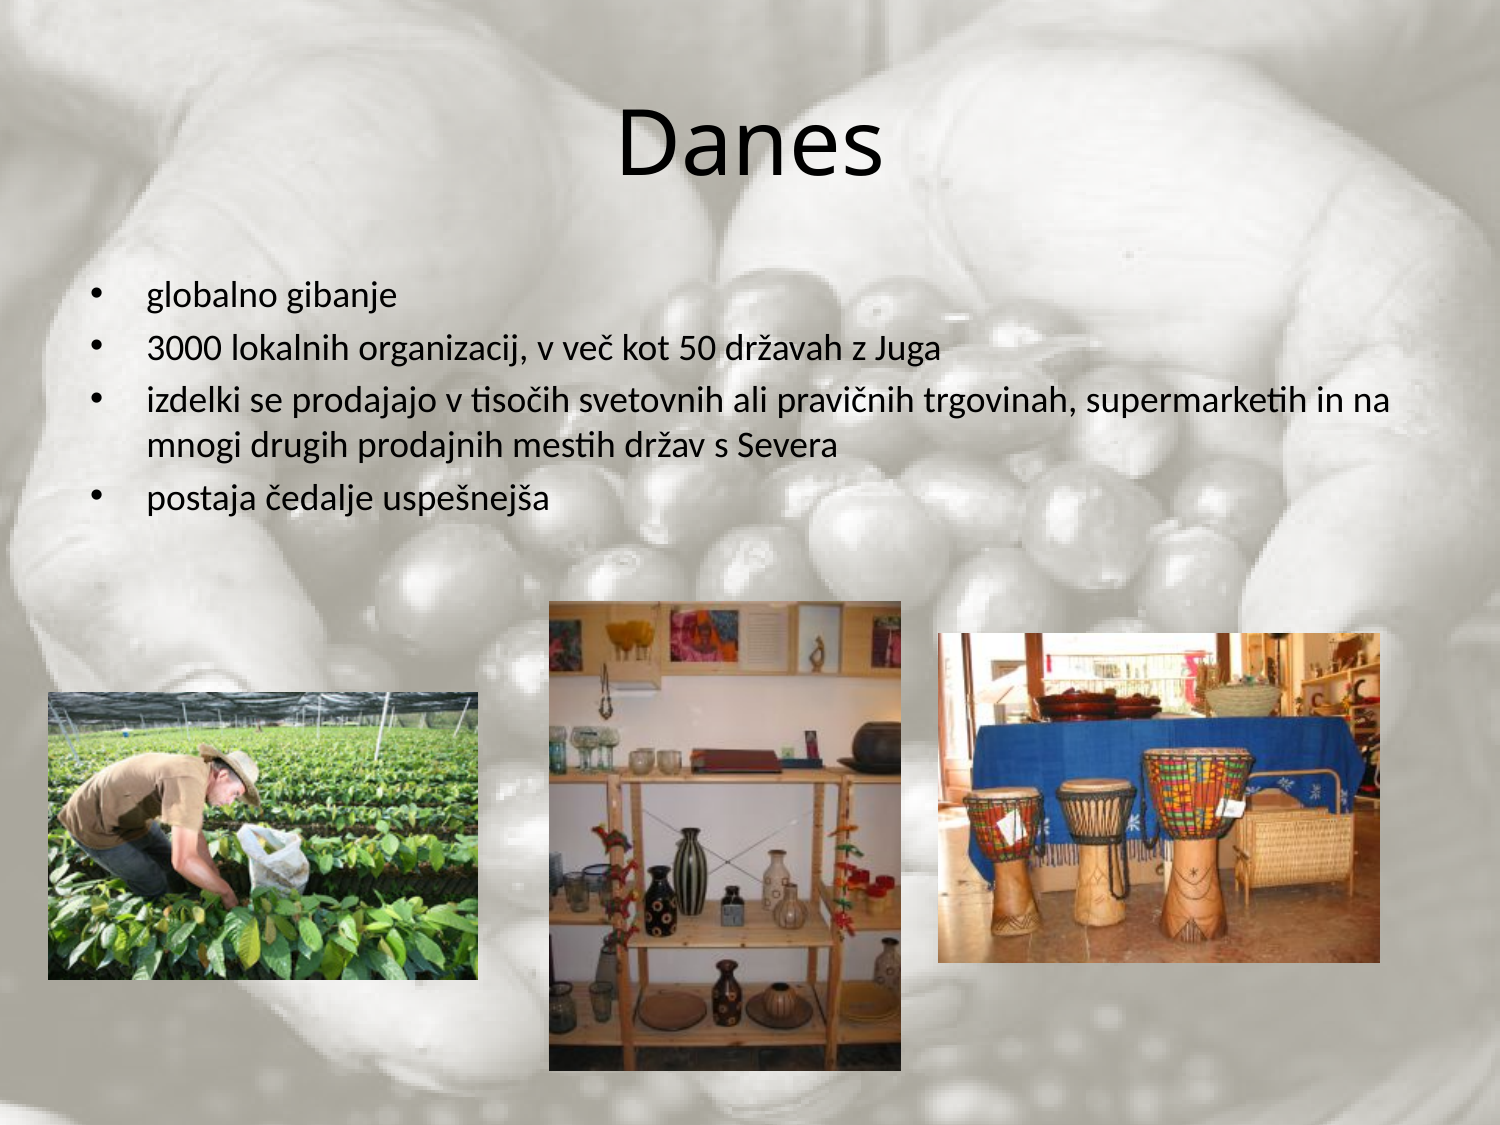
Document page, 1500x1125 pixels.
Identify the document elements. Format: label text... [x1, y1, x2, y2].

list globalno gibanje 3000 lokalnih organizacij, v več kot 50 državah z Juga izdelki se prodajajo v tisočih svetovnih ali pravičnih trgovinah, supermarketih in na mnogi drugih prodajnih mestih držav s Severa postaja čedalje uspešnejša [75, 262, 1425, 1005]
picture [0, 0, 1500, 1125]
title Danes [75, 45, 1425, 233]
